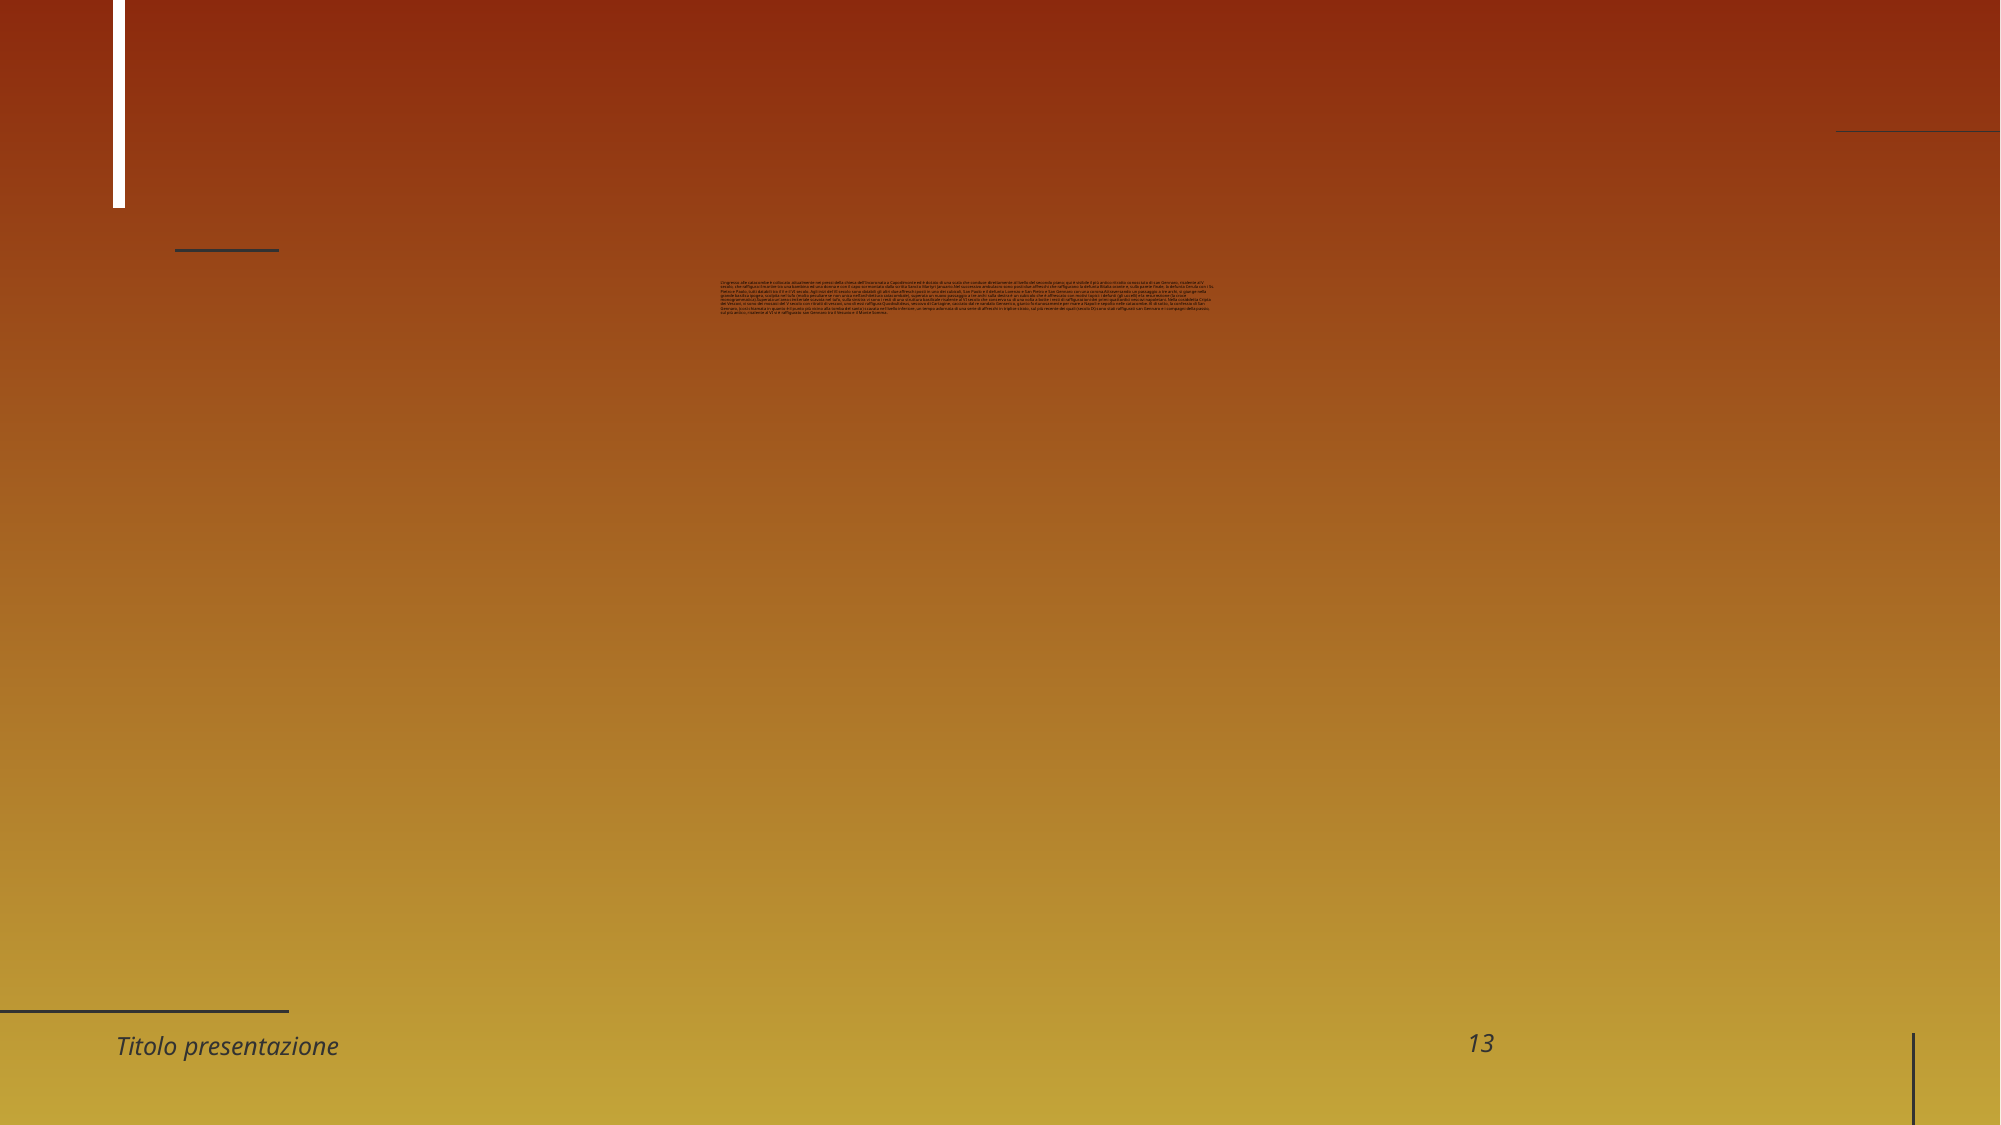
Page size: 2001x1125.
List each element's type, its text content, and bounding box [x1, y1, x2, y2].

list L'ingresso alle catacombe è collocato attualmente nei pressi della chiesa dell'Incoronata a Capodimonte ed è dotato di una scala che conduce direttamente al livello del secondo piano; qui è visibile il più antico ritratto conosciuto di san Gennaro, risalente al V secolo, che raffigura il martire tra una bambina ed una donna e con il capo sormontato dalla scritta Sancto Martyri Januario.Nel successivo ambulacro sono posti due affreschi che raffigurano la defunta Bitalia orante e, sulla parete finale, la defunta Cerula con i Ss. Pietro e Paolo, tutti databili tra il V e il VI secolo. Agli inizi del VI secolo sono databili gli altri due affreschi posti in uno dei cubicoli, San Paolo e il defunto Lorenzo e San Pietro e San Gennaro con una corona.Attraversando un passaggio a tre archi, si giunge nella grande basilica ipogea, scolpita nel tufo (molto peculiare se non unica nell'architettura catacombale), superata un nuovo passaggio a tre archi sulla destra è un cubicolo che è affrescato con motivi topici: i defunti (gli uccelli) e la resurrezione (la croce monogrammatica).Superata un'area cimiteriale scavata nel tufo, sulla sinistra vi sono i resti di una struttura basilicale risalente al VI secolo che conserva su di una volta a botte i resti di raffigurazioni dei primi quattordici vescovi napoletani. Nella cosiddetta Cripta dei Vescovi, vi sono dei mosaici del V secolo con ritratti di vescovi, uno di essi raffigura Quodvultdeus, vescovo di Cartagine, cacciato dal re vandalo Genserico, giunto fortunosamente per mare a Napoli e sepolto nelle catacombe. Al di sotto, la confessio di San Gennaro, (così chiamata in quanto è il punto più vicino alla tomba del santo) scavata nel livello inferiore, un tempo adornata di una serie di affreschi in triplice strato, sul più recente dei quali (secolo IX) sono stati raffigurati san Gennaro e i compagni della passio, sul più antico, risalente al VI vi è raffigurato san Gennaro tra il Vesuvio e il Monte Somma. [152, 267, 1789, 1018]
text_box Titolo presentazione [100, 1015, 636, 1075]
text_box ‹N› [1451, 1015, 1902, 1075]
